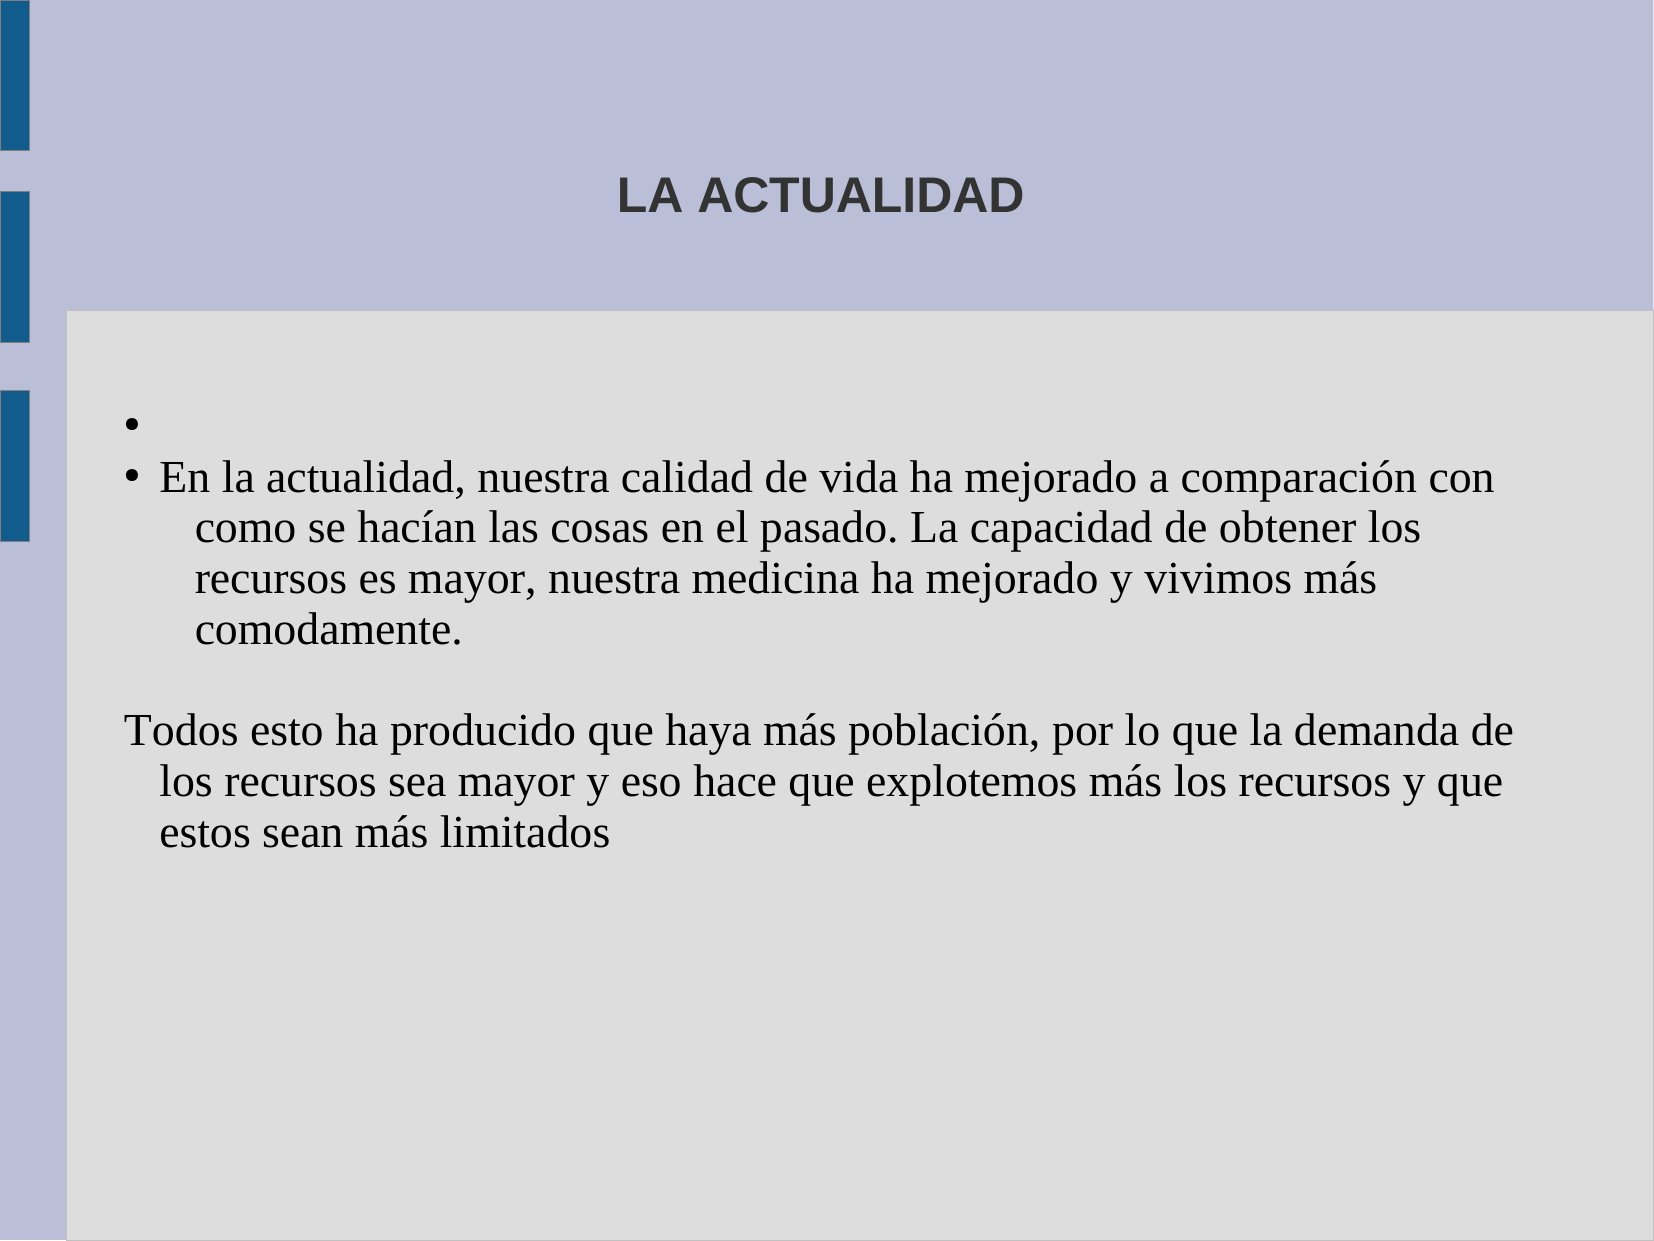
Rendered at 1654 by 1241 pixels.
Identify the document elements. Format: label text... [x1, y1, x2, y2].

title LA ACTUALIDAD [121, 91, 1534, 299]
subtitle En la actualidad, nuestra calidad de vida ha mejorado a comparación con como se hacían las cosas en el pasado. La capacidad de obtener los recursos es mayor, nuestra medicina ha mejorado y vivimos más comodamente. Todos esto ha producido que haya más población, por lo que la demanda de los recursos sea mayor y eso hace que explotemos más los recursos y que estos sean más limitados [124, 399, 1577, 910]
